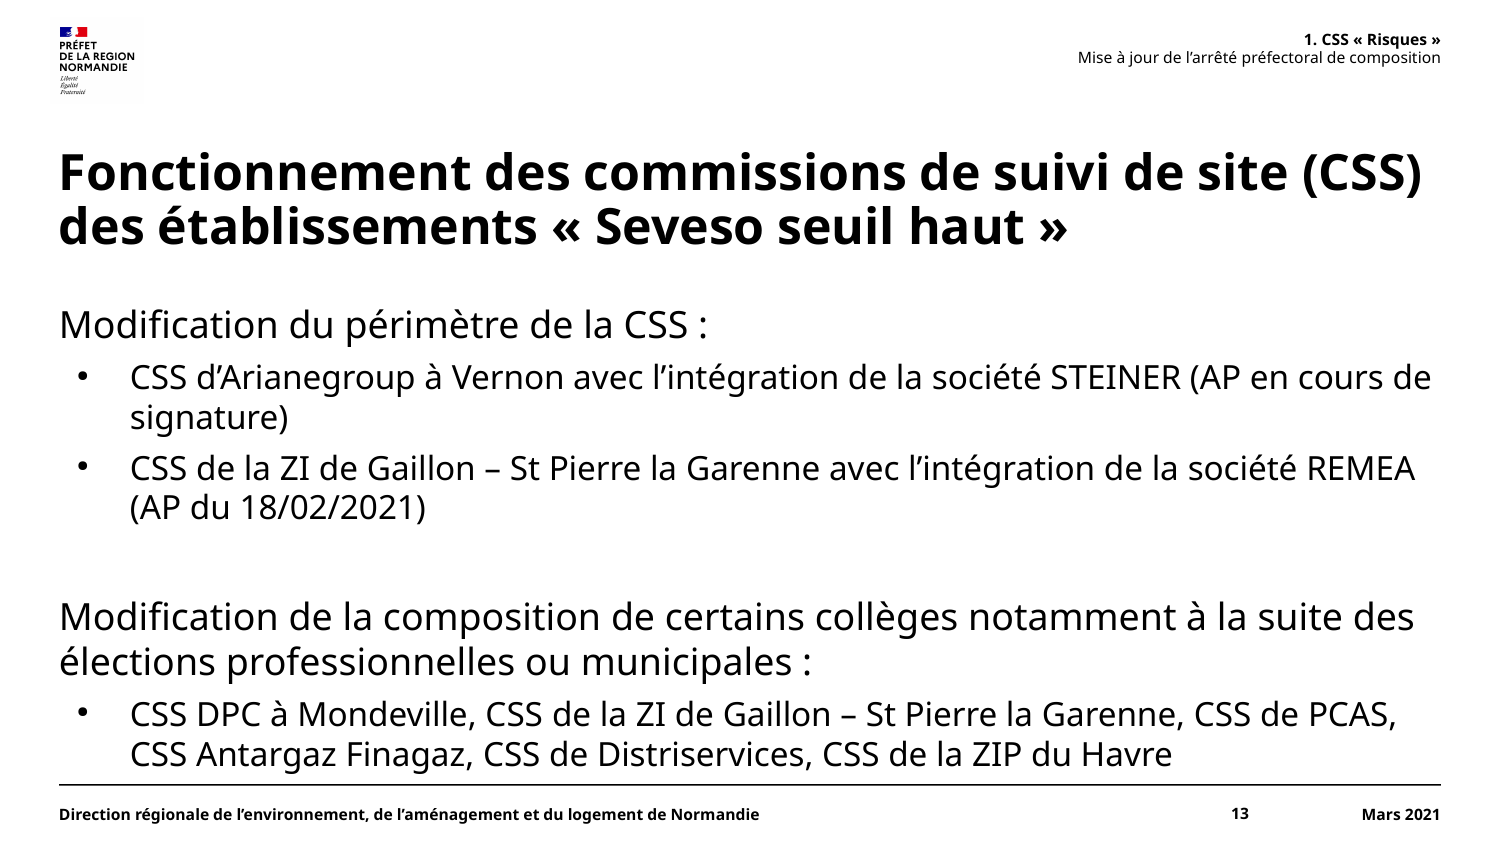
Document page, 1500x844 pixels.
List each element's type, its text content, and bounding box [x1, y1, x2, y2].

footer Direction régionale de l’environnement, de l’aménagement et du logement de Normandie [59, 784, 1027, 844]
slide_number Mars 2021 [1249, 784, 1441, 844]
list CSS « Risques » Mise à jour de l’arrêté préfectoral de composition [543, 29, 1441, 89]
title Fonctionnement des commissions de suivi de site (CSS) des établissements « Seveso seuil haut » [59, 147, 1441, 266]
slide_number <numéro> [1027, 784, 1249, 844]
list Modification du périmètre de la CSS : CSS d’Arianegroup à Vernon avec l’intégration de la société STEINER (AP en cours de signature) CSS de la ZI de Gaillon – St Pierre la Garenne avec l’intégration de la société REMEA (AP du 18/02/2021) Modification de la composition de certains collèges notamment à la suite des élections professionnelles ou municipales : CSS DPC à Mondeville, CSS de la ZI de Gaillon – St Pierre la Garenne, CSS de PCAS, CSS Antargaz Finagaz, CSS de Distriservices, CSS de la ZIP du Havre [59, 301, 1454, 724]
picture [50, 17, 144, 104]
